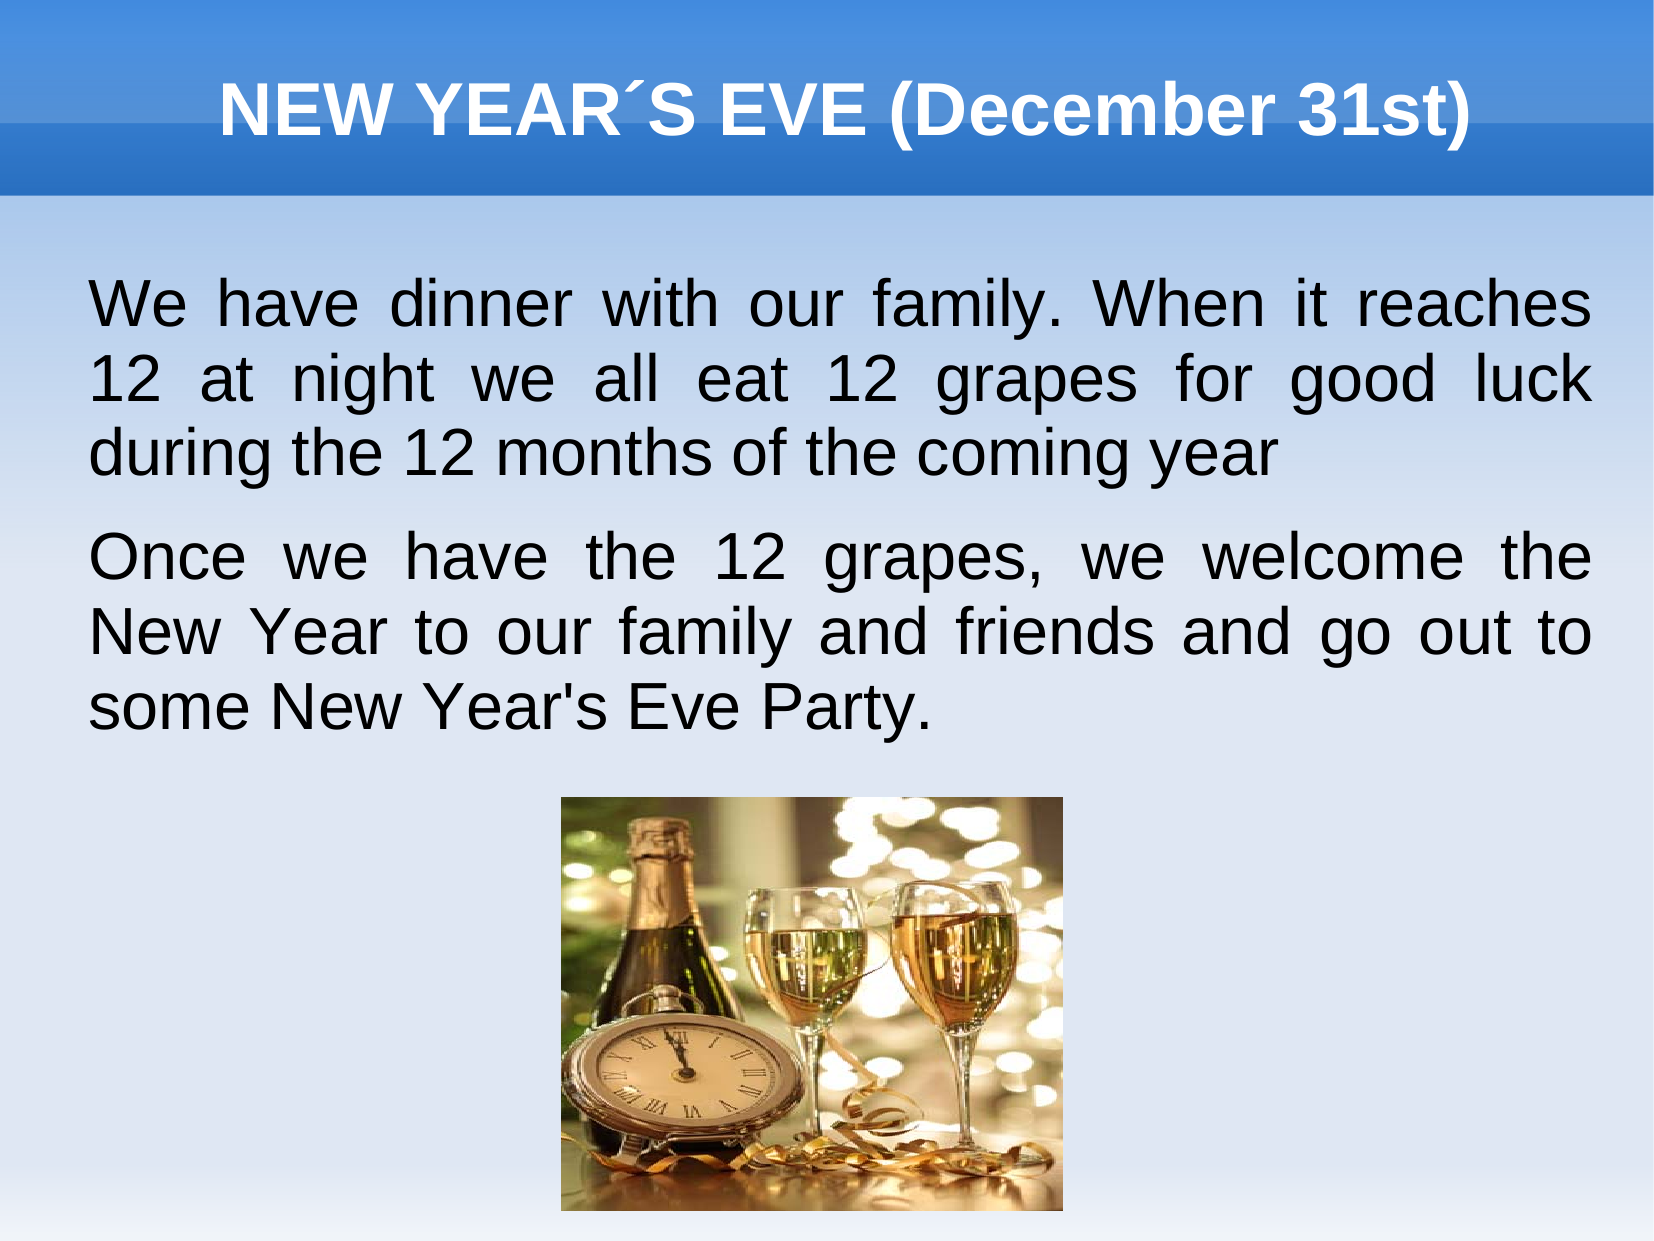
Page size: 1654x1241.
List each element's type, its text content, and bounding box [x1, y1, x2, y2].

picture [0, 0, 1654, 1241]
title NEW YEAR´S EVE (December 31st) [76, 7, 1565, 200]
list We have dinner with our family. When it reaches 12 at night we all eat 12 grapes for good luck during the 12 months of the coming year Once we have the 12 grapes, we welcome the New Year to our family and friends and go out to some New Year's Eve Party. [88, 265, 1595, 1004]
